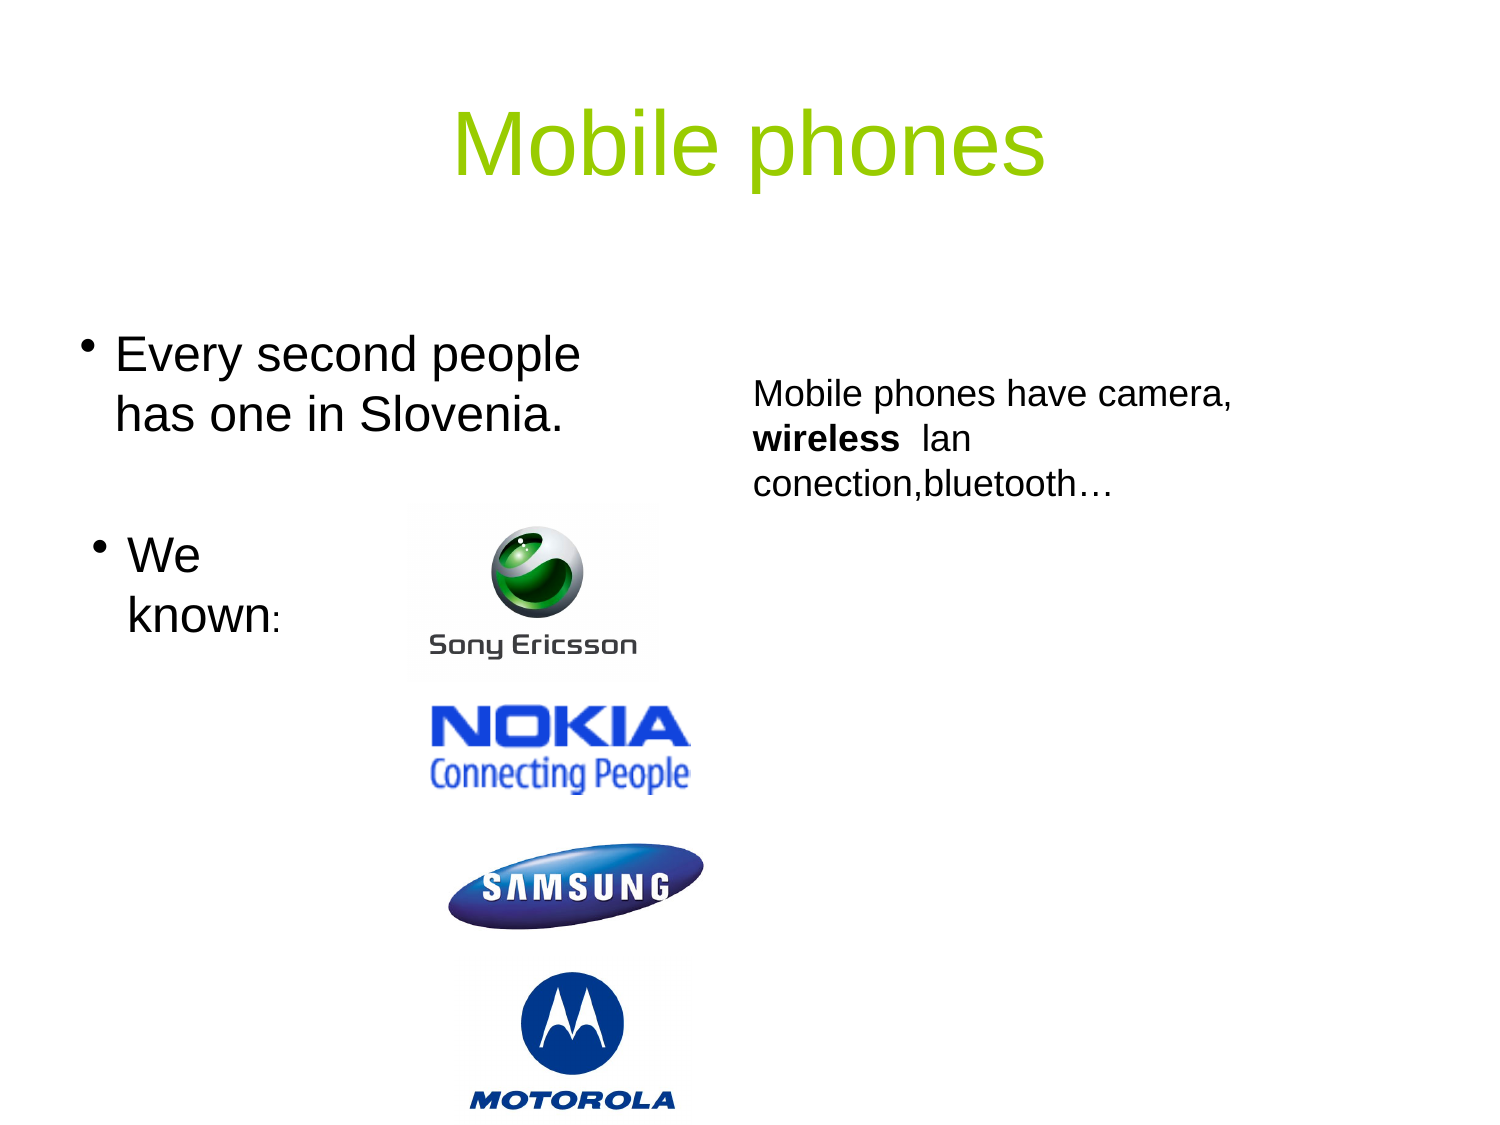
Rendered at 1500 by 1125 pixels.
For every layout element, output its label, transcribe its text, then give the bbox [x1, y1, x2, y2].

text_box Mobile phones have camera, wireless lan conection,bluetooth… [738, 361, 1341, 512]
picture [430, 704, 691, 795]
picture [407, 503, 659, 682]
title Mobile phones [75, 45, 1425, 233]
text_box We known: [76, 515, 384, 823]
text_box Every second people has one in Slovenia. [64, 314, 620, 450]
picture [419, 798, 722, 1125]
